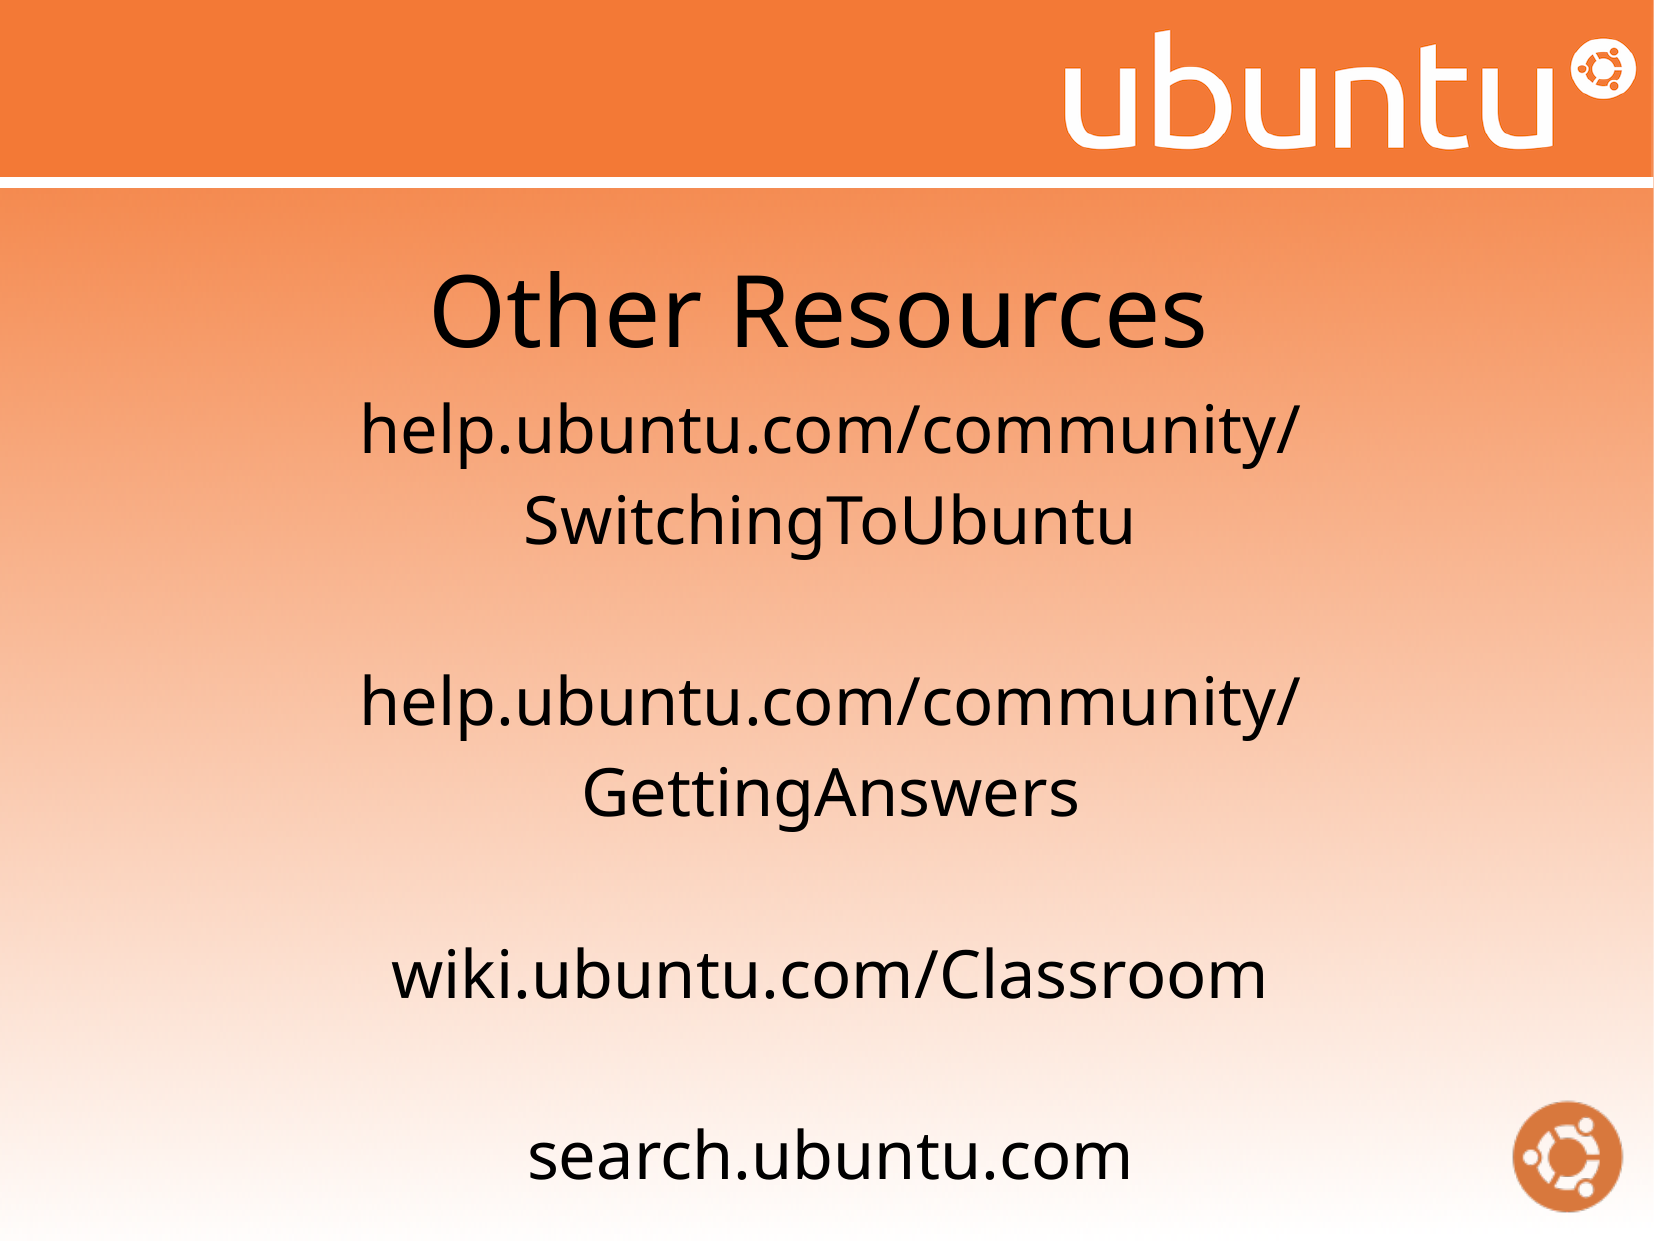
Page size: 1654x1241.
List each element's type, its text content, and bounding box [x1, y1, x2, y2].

picture [0, 0, 1654, 1241]
title Other Resources [75, 205, 1564, 413]
subtitle help.ubuntu.com/community/ SwitchingToUbuntu help.ubuntu.com/community/ GettingAnswers wiki.ubuntu.com/Classroom search.ubuntu.com [86, 381, 1576, 1201]
